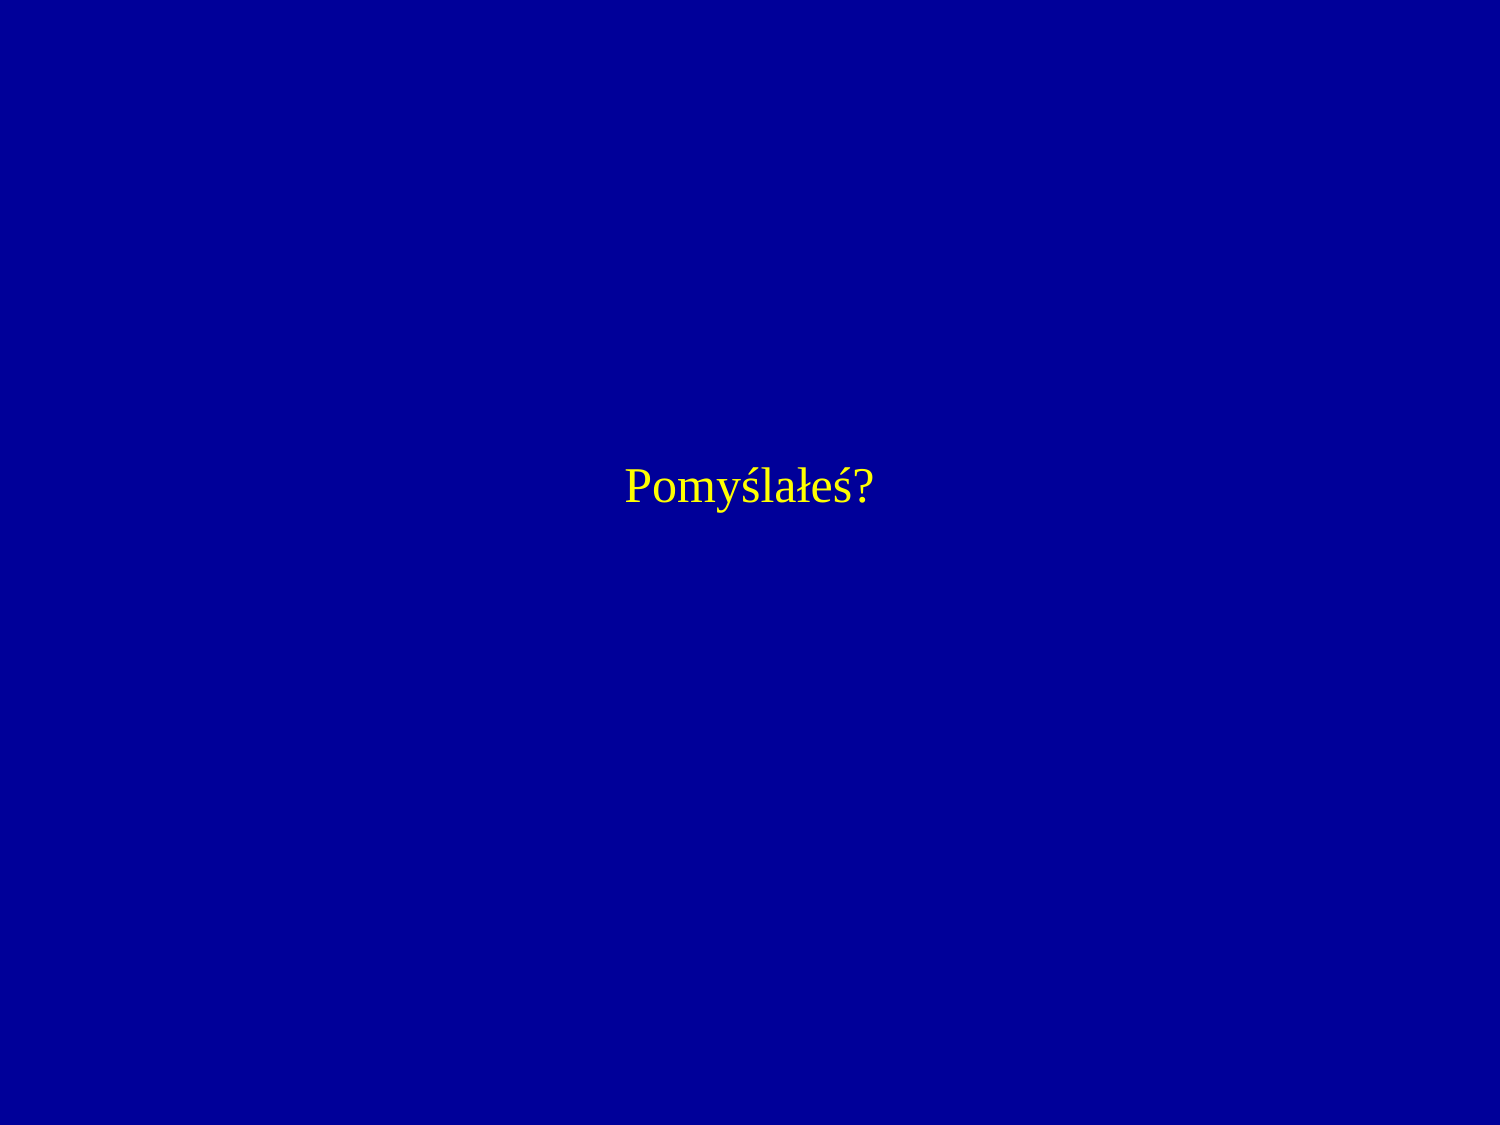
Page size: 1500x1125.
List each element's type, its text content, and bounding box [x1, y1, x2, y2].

text_box Pomyślałeś? [609, 450, 890, 521]
